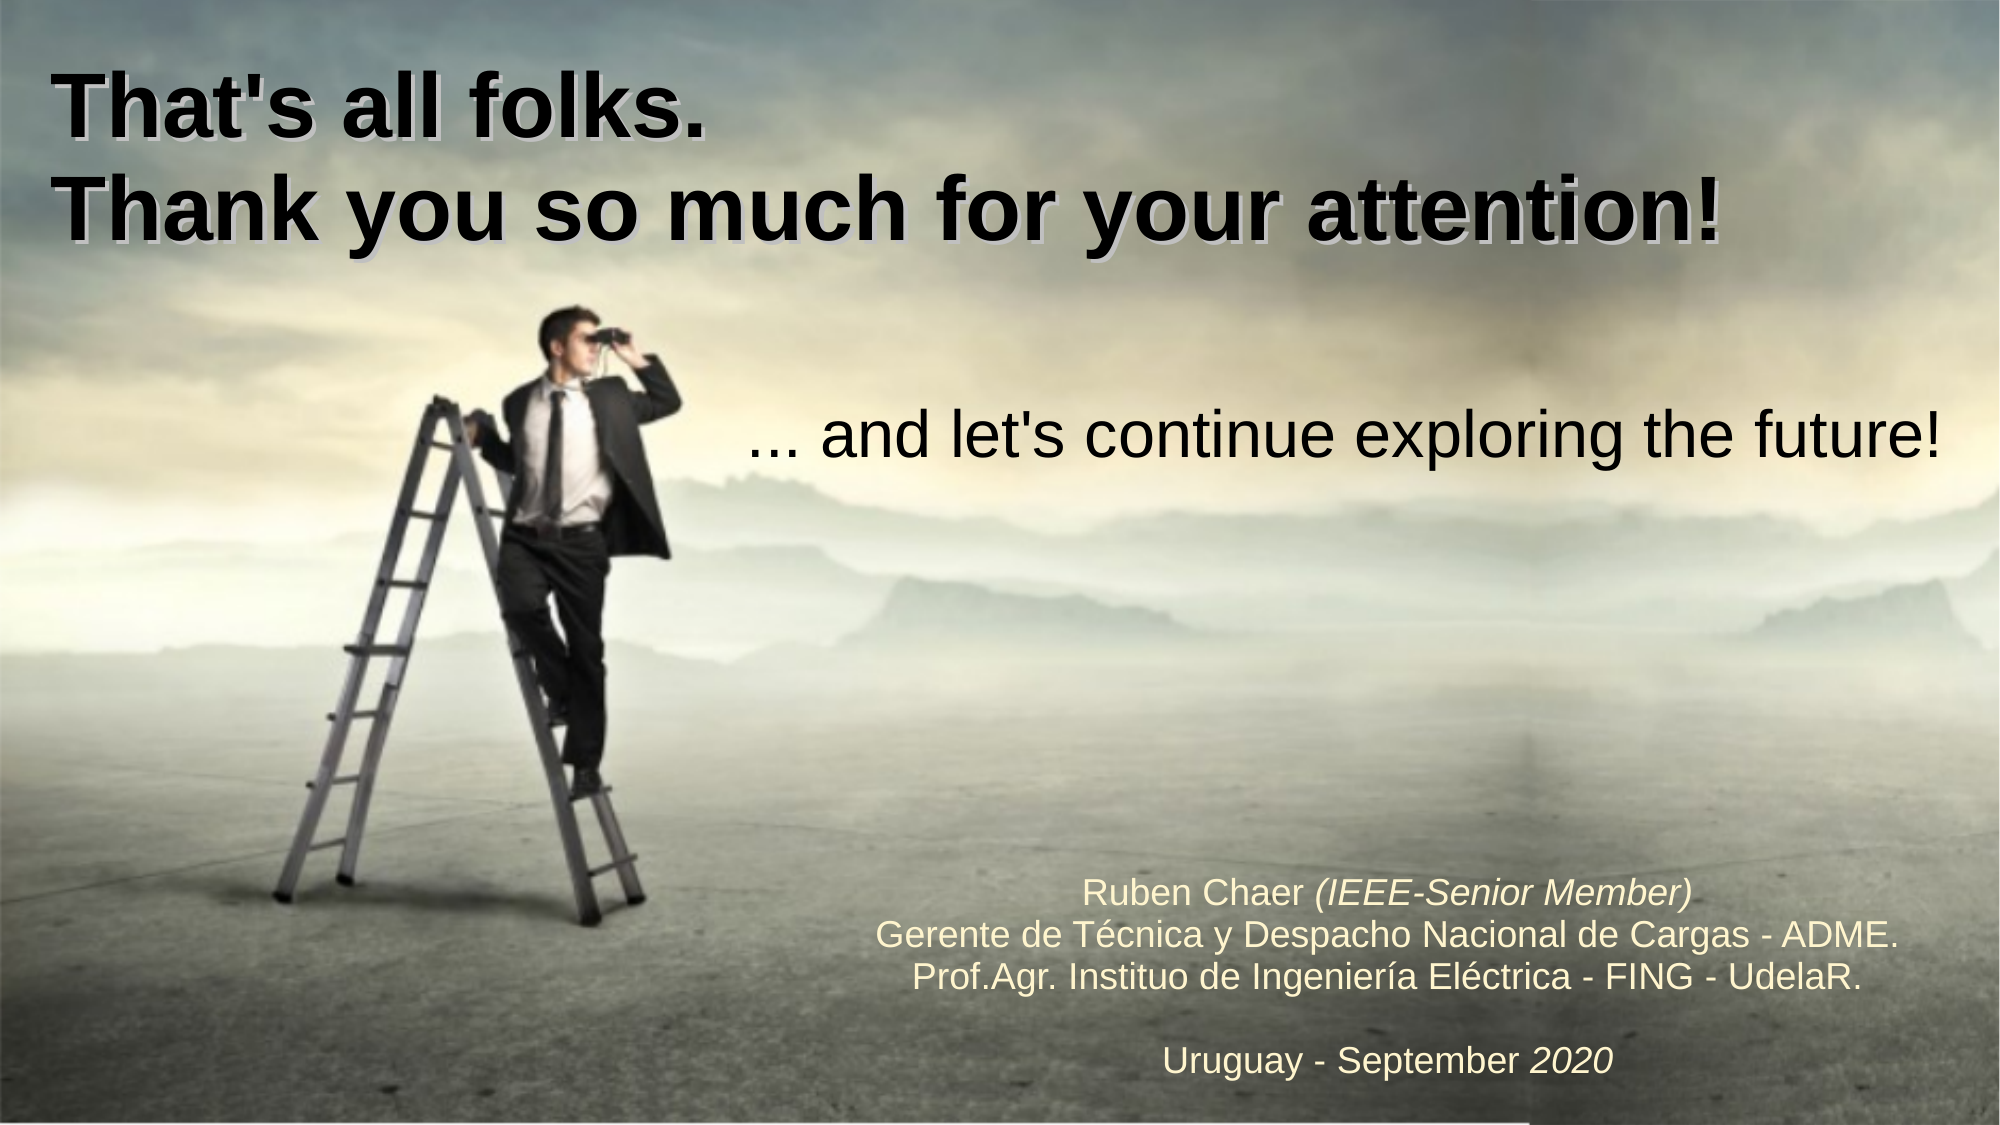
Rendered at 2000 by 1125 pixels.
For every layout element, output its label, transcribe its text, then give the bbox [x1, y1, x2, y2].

text_box ... and let's continue exploring the future! [732, 389, 1972, 506]
picture [0, 0, 2000, 1125]
text_box That's all folks. Thank you so much for your attention! [35, 47, 1783, 296]
title Ruben Chaer (IEEE-Senior Member) Gerente de Técnica y Despacho Nacional de Cargas - ADME. Prof.Agr. Instituo de Ingeniería Eléctrica - FING - UdelaR. Uruguay - September 2020 [826, 850, 1949, 1103]
